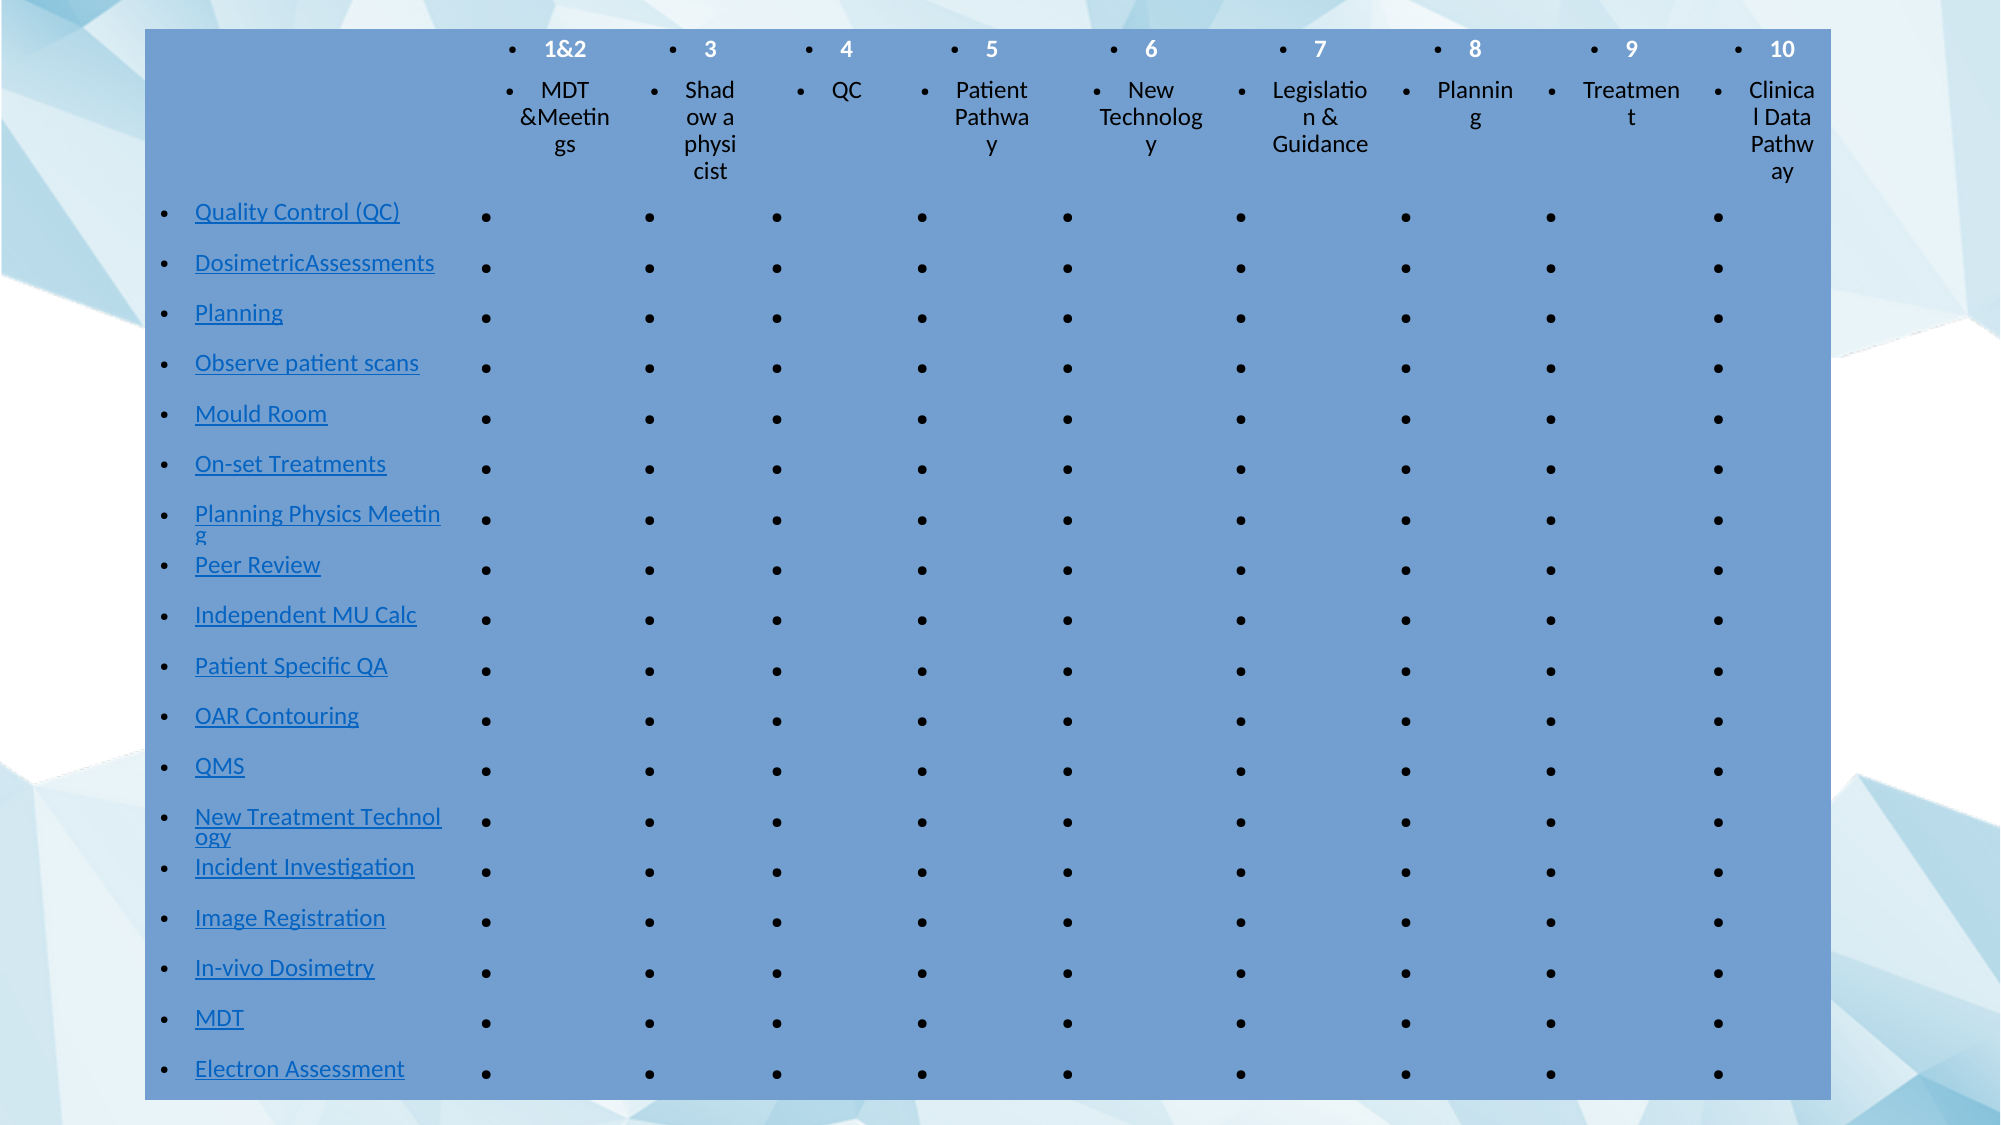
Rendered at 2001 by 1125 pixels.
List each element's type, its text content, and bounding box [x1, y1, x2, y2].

table_cell [1047, 999, 1220, 1049]
table_cell [756, 596, 902, 646]
table_cell [1220, 445, 1385, 495]
table_cell [1385, 747, 1530, 797]
table_cell [1385, 545, 1530, 596]
table_header [145, 29, 466, 193]
table_cell [1698, 344, 1831, 394]
table_cell [1530, 394, 1698, 445]
table_cell Peer Review [145, 545, 466, 596]
table_cell Observe patient scans [145, 344, 466, 394]
table_cell [629, 294, 756, 344]
table_cell [1047, 948, 1220, 999]
table_cell Clinical Data Pathway [1698, 71, 1831, 193]
table_cell [756, 243, 902, 294]
table_cell [1698, 1049, 1831, 1100]
table_header 10 [1698, 29, 1831, 71]
table_cell Independent MU Calc [145, 596, 466, 646]
table_cell [756, 193, 902, 243]
table_cell [1047, 243, 1220, 294]
table_cell [902, 1049, 1047, 1100]
table_cell [629, 344, 756, 394]
table_cell [902, 445, 1047, 495]
table_cell [466, 898, 629, 948]
table_cell [1385, 596, 1530, 646]
table_cell [756, 495, 902, 545]
table_cell [1385, 243, 1530, 294]
table_cell [466, 394, 629, 445]
table_cell [1385, 1049, 1530, 1100]
table_cell [1698, 797, 1831, 848]
table_cell [1385, 344, 1530, 394]
table_cell [1698, 999, 1831, 1049]
table_header 3 [629, 29, 756, 71]
table_cell [1530, 948, 1698, 999]
table_cell On-set Treatments [145, 445, 466, 495]
table_cell [1698, 646, 1831, 697]
table_cell [1385, 948, 1530, 999]
table_cell [902, 243, 1047, 294]
table_cell [629, 848, 756, 898]
table_cell [902, 697, 1047, 747]
table_cell [1385, 999, 1530, 1049]
table_cell [902, 495, 1047, 545]
table_cell [1530, 193, 1698, 243]
table_cell [1220, 1049, 1385, 1100]
table_cell [1698, 898, 1831, 948]
table_cell [629, 999, 756, 1049]
table_cell [1698, 948, 1831, 999]
table_cell [1047, 545, 1220, 596]
table_cell [466, 697, 629, 747]
table_cell [629, 394, 756, 445]
picture [0, 0, 2000, 359]
table_cell New Technology [1047, 71, 1220, 193]
table_cell Legislation & Guidance [1220, 71, 1385, 193]
table_cell [466, 193, 629, 243]
table_header 8 [1385, 29, 1530, 71]
table_cell [1220, 243, 1385, 294]
table_cell [1220, 948, 1385, 999]
table_cell [1220, 697, 1385, 747]
table_cell Image Registration [145, 898, 466, 948]
table_cell [1698, 193, 1831, 243]
table_cell [629, 545, 756, 596]
table_cell Patient Pathway [902, 71, 1047, 193]
table_cell [1698, 294, 1831, 344]
table_cell [466, 294, 629, 344]
table_cell [1220, 646, 1385, 697]
table_cell [466, 747, 629, 797]
table_header 1&2 [466, 29, 629, 71]
table_cell [756, 445, 902, 495]
table_cell [1698, 243, 1831, 294]
table_cell [1047, 445, 1220, 495]
table_cell [902, 193, 1047, 243]
table_header 4 [756, 29, 902, 71]
table_cell [1385, 294, 1530, 344]
table_header 5 [902, 29, 1047, 71]
table_cell [902, 394, 1047, 445]
table_cell New Treatment Technology [145, 797, 466, 848]
table_cell [1047, 193, 1220, 243]
table_header 7 [1220, 29, 1385, 71]
table_cell [629, 1049, 756, 1100]
table_cell [1047, 596, 1220, 646]
table_cell [629, 596, 756, 646]
table_cell [902, 999, 1047, 1049]
table_cell [902, 294, 1047, 344]
table_cell [629, 747, 756, 797]
table_cell [1530, 797, 1698, 848]
table_cell [902, 545, 1047, 596]
table_cell [1698, 394, 1831, 445]
table_cell [1698, 596, 1831, 646]
table_cell [902, 848, 1047, 898]
table_cell Planning [145, 294, 466, 344]
table_cell [902, 344, 1047, 394]
table_cell [1530, 596, 1698, 646]
table_cell [902, 596, 1047, 646]
table_cell [629, 797, 756, 848]
table_cell [1698, 848, 1831, 898]
table_cell Incident Investigation [145, 848, 466, 898]
table_cell [1220, 394, 1385, 445]
table_cell [1047, 1049, 1220, 1100]
table_cell [1047, 797, 1220, 848]
table_cell [466, 545, 629, 596]
table_cell [1530, 1049, 1698, 1100]
table_cell [466, 445, 629, 495]
table_cell [1385, 193, 1530, 243]
table_cell [1530, 445, 1698, 495]
table_cell [756, 697, 902, 747]
table_cell [756, 394, 902, 445]
table_cell [1530, 848, 1698, 898]
table_cell [1047, 495, 1220, 545]
table_cell [629, 495, 756, 545]
table_cell [1047, 294, 1220, 344]
table_cell [756, 898, 902, 948]
table_cell In-vivo Dosimetry [145, 948, 466, 999]
table_cell [466, 848, 629, 898]
table_cell [1530, 243, 1698, 294]
table_cell [1385, 445, 1530, 495]
table_cell Dosimetric Assessments [145, 243, 466, 294]
table_cell [1047, 394, 1220, 445]
table_cell Planning [1385, 71, 1530, 193]
table_cell [1047, 898, 1220, 948]
table_cell [1530, 697, 1698, 747]
table_cell [1220, 344, 1385, 394]
table_cell [466, 646, 629, 697]
table_cell [756, 999, 902, 1049]
table_cell [629, 243, 756, 294]
table_cell [1220, 999, 1385, 1049]
table_cell [1220, 193, 1385, 243]
table_cell [629, 646, 756, 697]
table_cell [756, 747, 902, 797]
table_cell [629, 948, 756, 999]
table_cell [756, 294, 902, 344]
table_cell [1385, 646, 1530, 697]
table_cell [466, 1049, 629, 1100]
table_cell [1047, 646, 1220, 697]
table_cell [756, 848, 902, 898]
table_cell Patient Specific QA [145, 646, 466, 697]
table_cell [756, 545, 902, 596]
table_cell [629, 898, 756, 948]
table_cell Shadow a physicist [629, 71, 756, 193]
table_cell [1220, 596, 1385, 646]
table_cell [466, 344, 629, 394]
table_cell [1530, 646, 1698, 697]
table_cell MDT [145, 999, 466, 1049]
table_cell [1220, 898, 1385, 948]
table_cell [1530, 898, 1698, 948]
table_cell [466, 243, 629, 294]
table_cell [629, 193, 756, 243]
table_cell [1530, 495, 1698, 545]
table_cell [466, 999, 629, 1049]
table_cell [1698, 445, 1831, 495]
table_cell [1220, 294, 1385, 344]
table_cell [1385, 797, 1530, 848]
table_cell [902, 898, 1047, 948]
table_cell [1220, 545, 1385, 596]
table_cell [902, 948, 1047, 999]
table_cell QC [756, 71, 902, 193]
table_cell [756, 948, 902, 999]
table_cell Quality Control (QC) [145, 193, 466, 243]
table_cell [1047, 848, 1220, 898]
table_cell [1220, 495, 1385, 545]
table_cell [902, 646, 1047, 697]
picture [0, 743, 2000, 1125]
table_cell [1530, 294, 1698, 344]
table_cell [629, 445, 756, 495]
table_cell [1385, 898, 1530, 948]
table_cell Planning Physics Meeting [145, 495, 466, 545]
table_header 9 [1530, 29, 1698, 71]
table_cell Mould Room [145, 394, 466, 445]
table_cell [1698, 545, 1831, 596]
table_cell [902, 747, 1047, 797]
table_cell [1698, 495, 1831, 545]
table_cell Electron Assessment [145, 1049, 466, 1100]
table_cell [756, 646, 902, 697]
table_cell [756, 344, 902, 394]
table_cell [1530, 747, 1698, 797]
table_cell [1220, 848, 1385, 898]
table_cell [629, 697, 756, 747]
table_cell QMS [145, 747, 466, 797]
table_cell [902, 797, 1047, 848]
table_cell MDT &Meetings [466, 71, 629, 193]
table_cell [1220, 747, 1385, 797]
table_cell [1385, 848, 1530, 898]
table_cell [1698, 697, 1831, 747]
table_cell [466, 495, 629, 545]
table_cell [1530, 344, 1698, 394]
table_cell [1220, 797, 1385, 848]
table_cell [1385, 697, 1530, 747]
table_cell [1047, 344, 1220, 394]
table_cell [756, 1049, 902, 1100]
table_cell [466, 948, 629, 999]
table_cell [756, 797, 902, 848]
table_cell [1530, 545, 1698, 596]
table_cell [1047, 747, 1220, 797]
table_cell [1047, 697, 1220, 747]
table_cell [466, 797, 629, 848]
table_cell [466, 596, 629, 646]
table_cell [1530, 999, 1698, 1049]
table_cell [1385, 394, 1530, 445]
table_header 6 [1047, 29, 1220, 71]
table_cell Treatment [1530, 71, 1698, 193]
table_cell [1698, 747, 1831, 797]
table_cell OAR Contouring [145, 697, 466, 747]
table_cell [1385, 495, 1530, 545]
